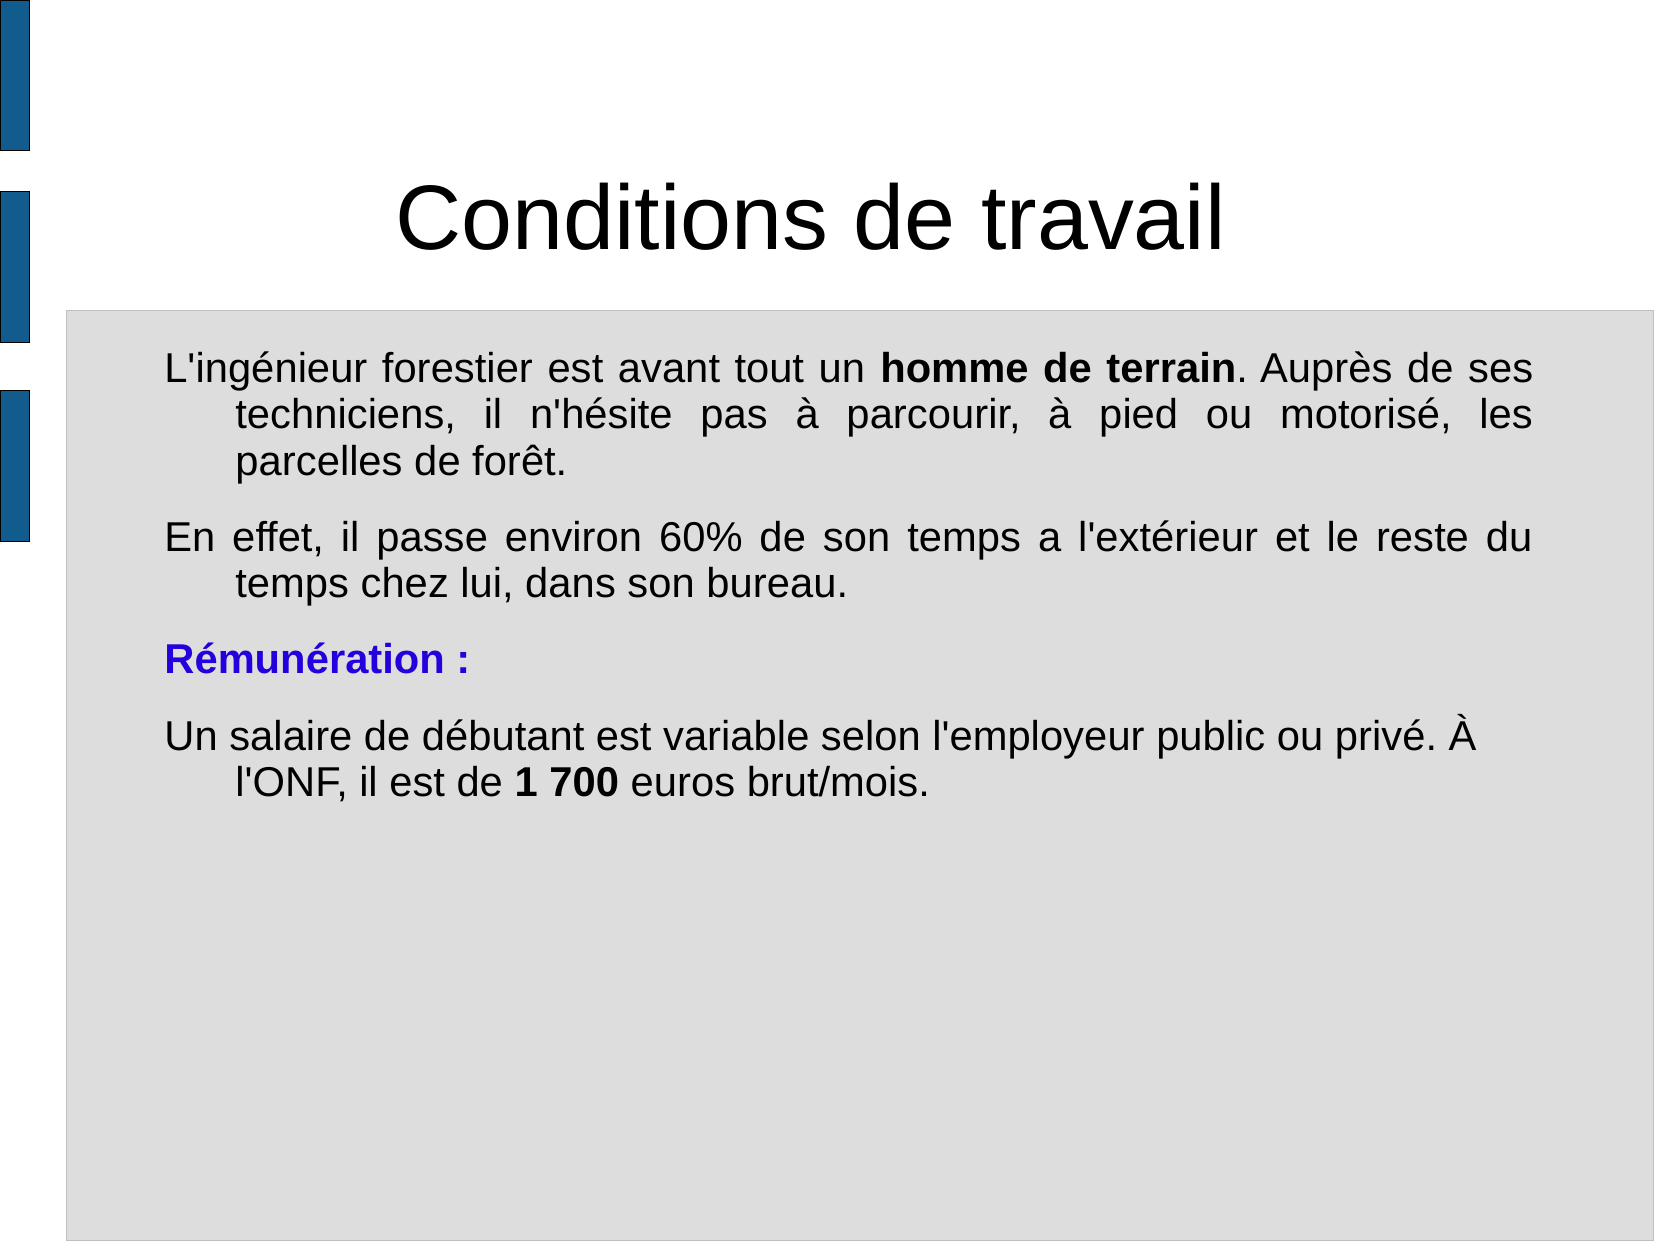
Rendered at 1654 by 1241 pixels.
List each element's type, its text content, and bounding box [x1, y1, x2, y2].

list L'ingénieur forestier est avant tout un homme de terrain. Auprès de ses techniciens, il n'hésite pas à parcourir, à pied ou motorisé, les parcelles de forêt. En effet, il passe environ 60% de son temps a l'extérieur et le reste du temps chez lui, dans son bureau. Rémunération : Un salaire de débutant est variable selon l'employeur public ou privé. À l'ONF, il est de 1 700 euros brut/mois. [152, 344, 1534, 1127]
title Conditions de travail [88, 114, 1534, 322]
